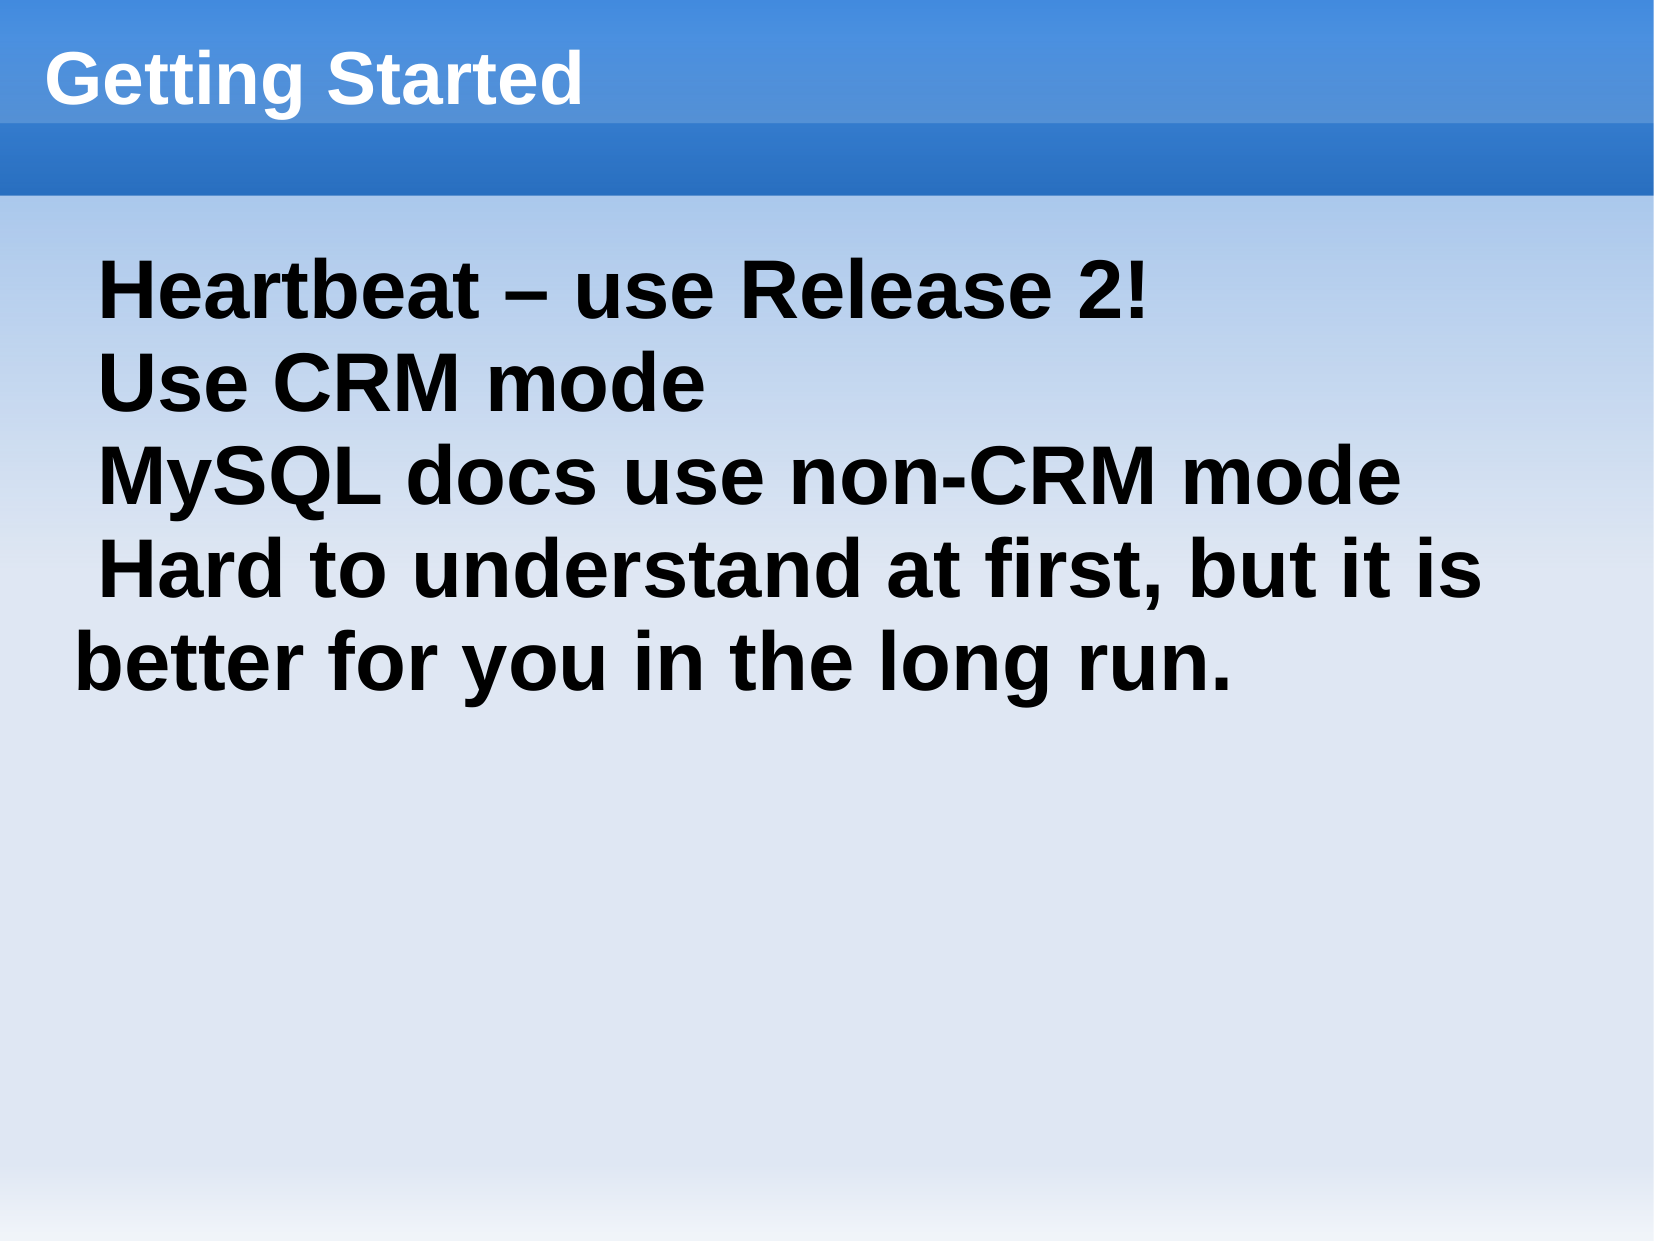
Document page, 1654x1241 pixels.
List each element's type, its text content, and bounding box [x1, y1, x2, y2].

text_box Getting Started [29, 29, 1625, 158]
picture [0, 0, 1654, 1241]
text_box [88, 649, 1536, 734]
text_box Heartbeat – use Release 2! Use CRM mode MySQL docs use non-CRM mode Hard to understand at first, but it is better for you in the long run. [59, 236, 1595, 880]
